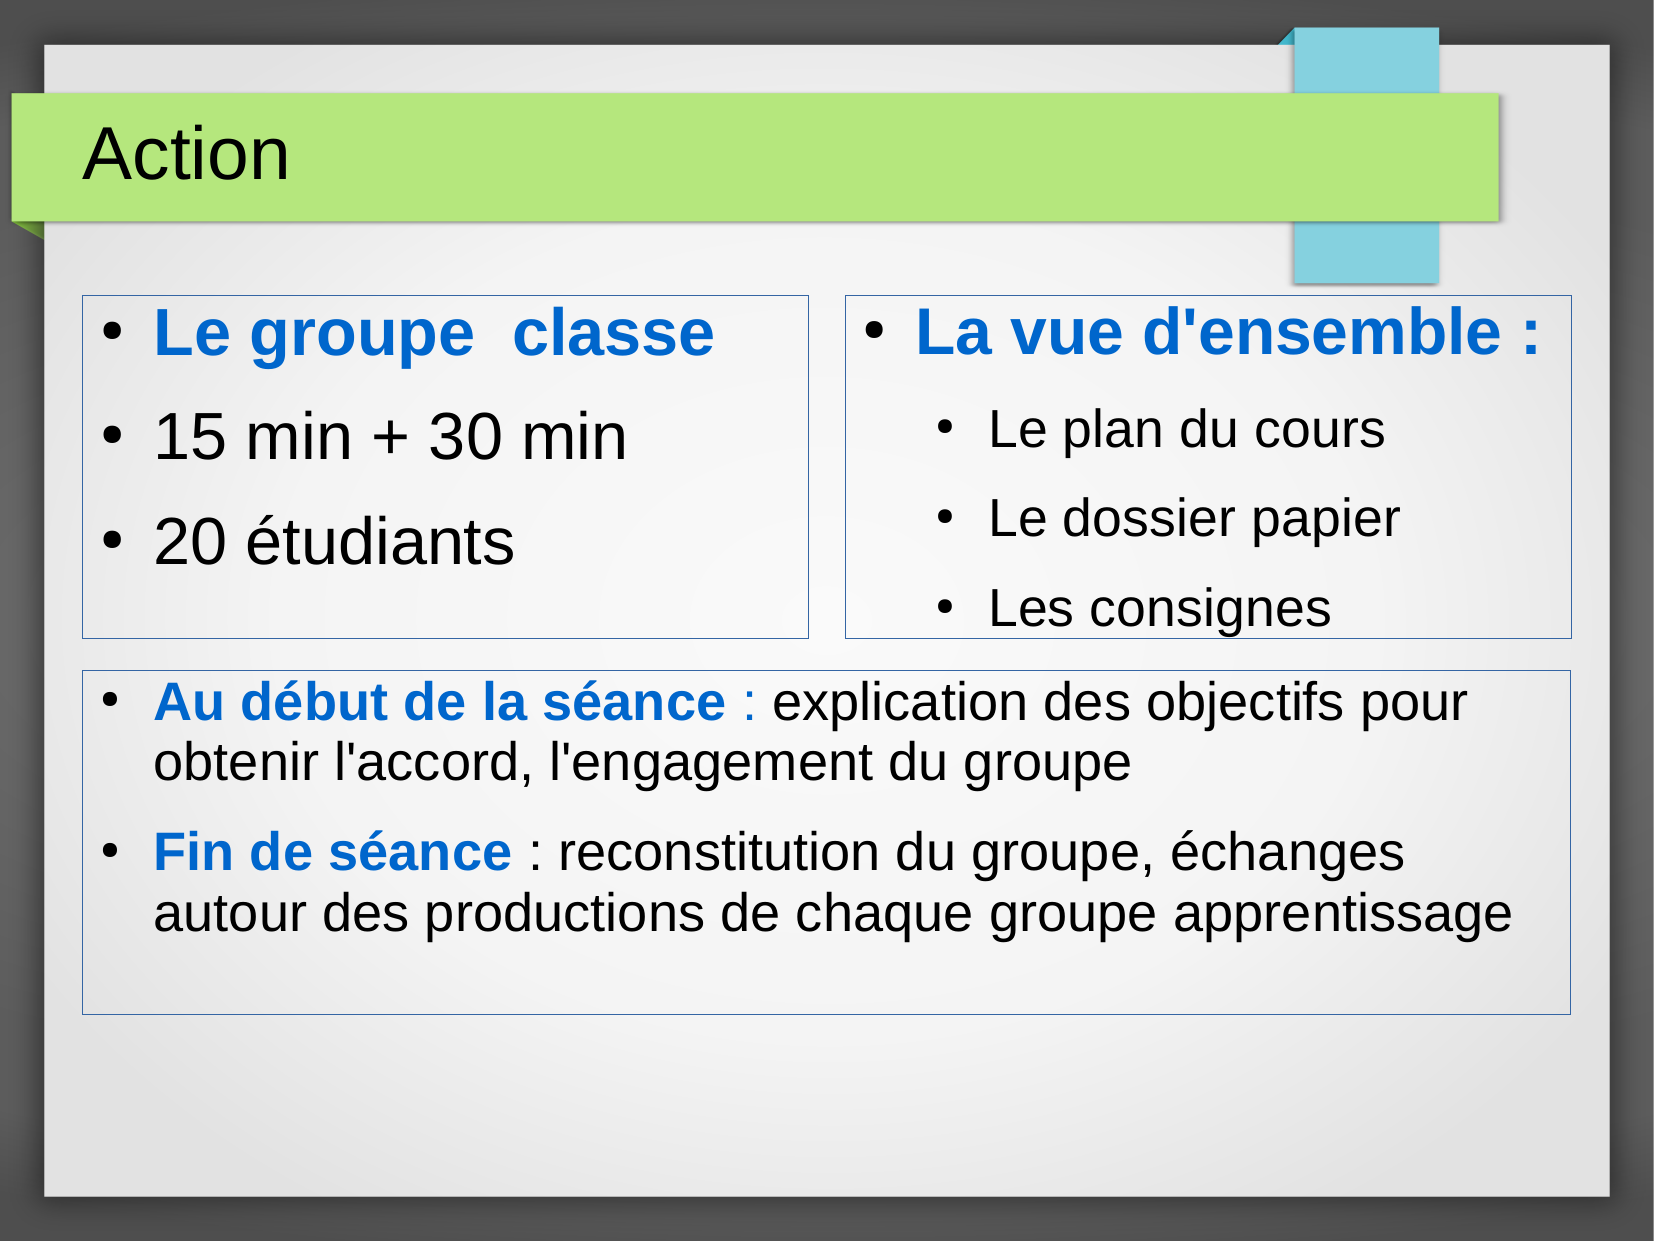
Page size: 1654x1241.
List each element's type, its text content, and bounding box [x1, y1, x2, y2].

list Au début de la séance : explication des objectifs pour obtenir l'accord, l'engagement du groupe Fin de séance : reconstitution du groupe, échanges autour des productions de chaque groupe apprentissage [82, 670, 1571, 1015]
list La vue d'ensemble : Le plan du cours Le dossier papier Les consignes [845, 295, 1572, 639]
list Le groupe classe 15 min + 30 min 20 étudiants [82, 295, 809, 639]
title Action [82, 94, 1264, 213]
picture [0, 0, 1654, 1241]
